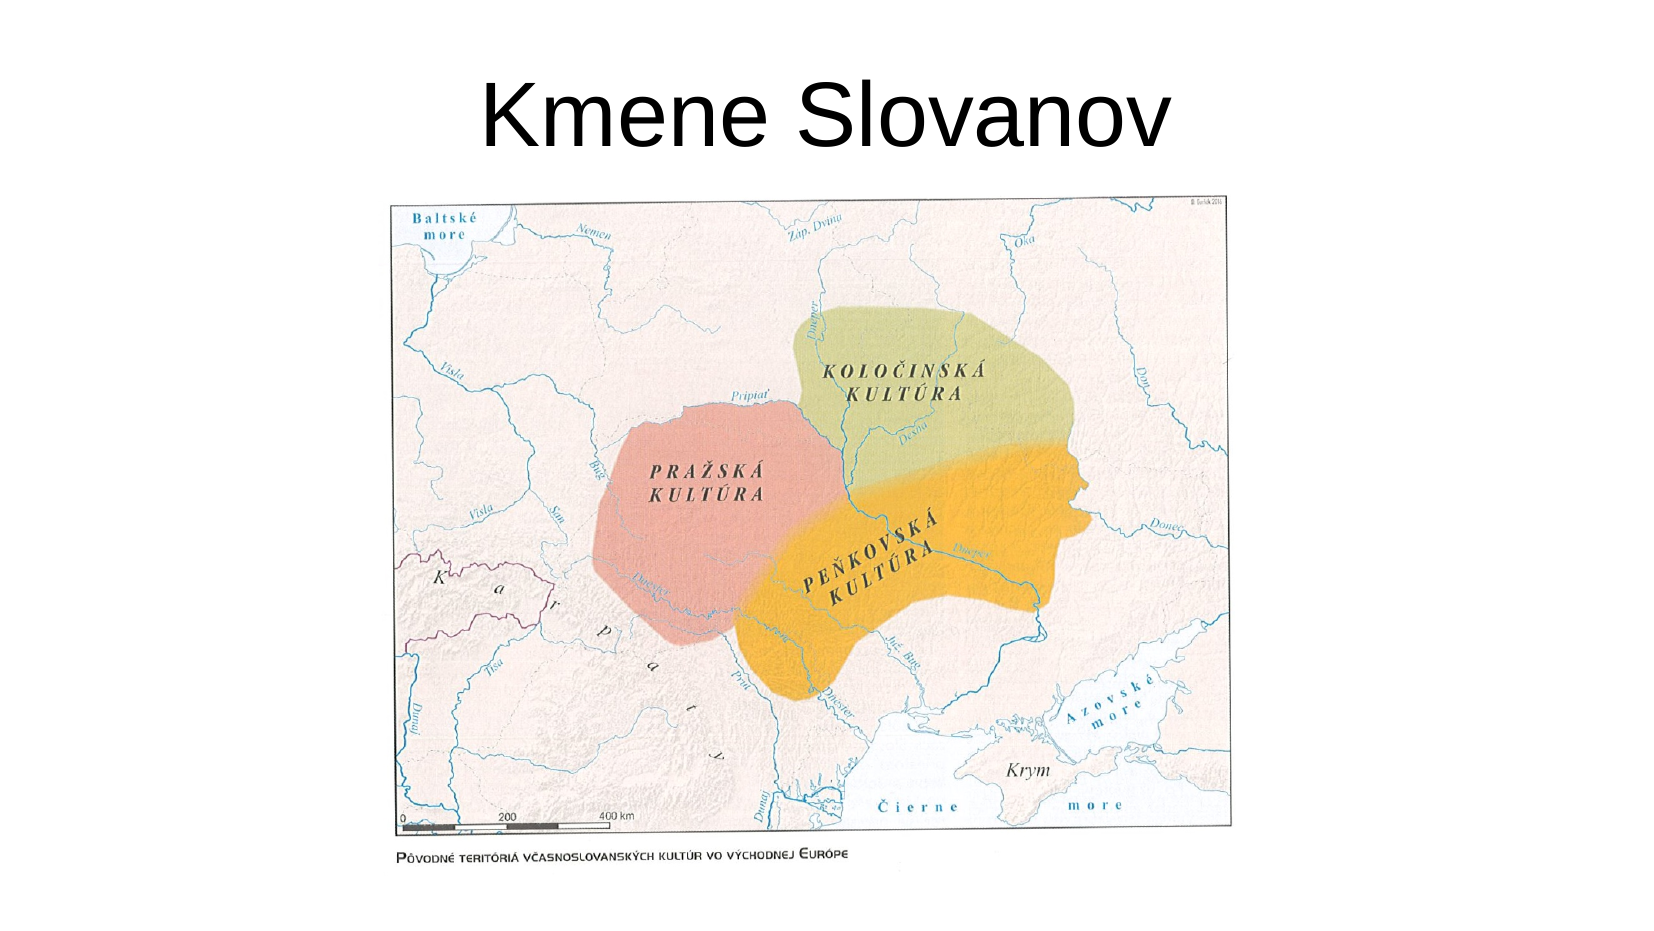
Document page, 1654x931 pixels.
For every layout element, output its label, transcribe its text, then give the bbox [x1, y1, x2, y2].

picture [377, 192, 1241, 876]
title Kmene Slovanov [82, 37, 1571, 193]
